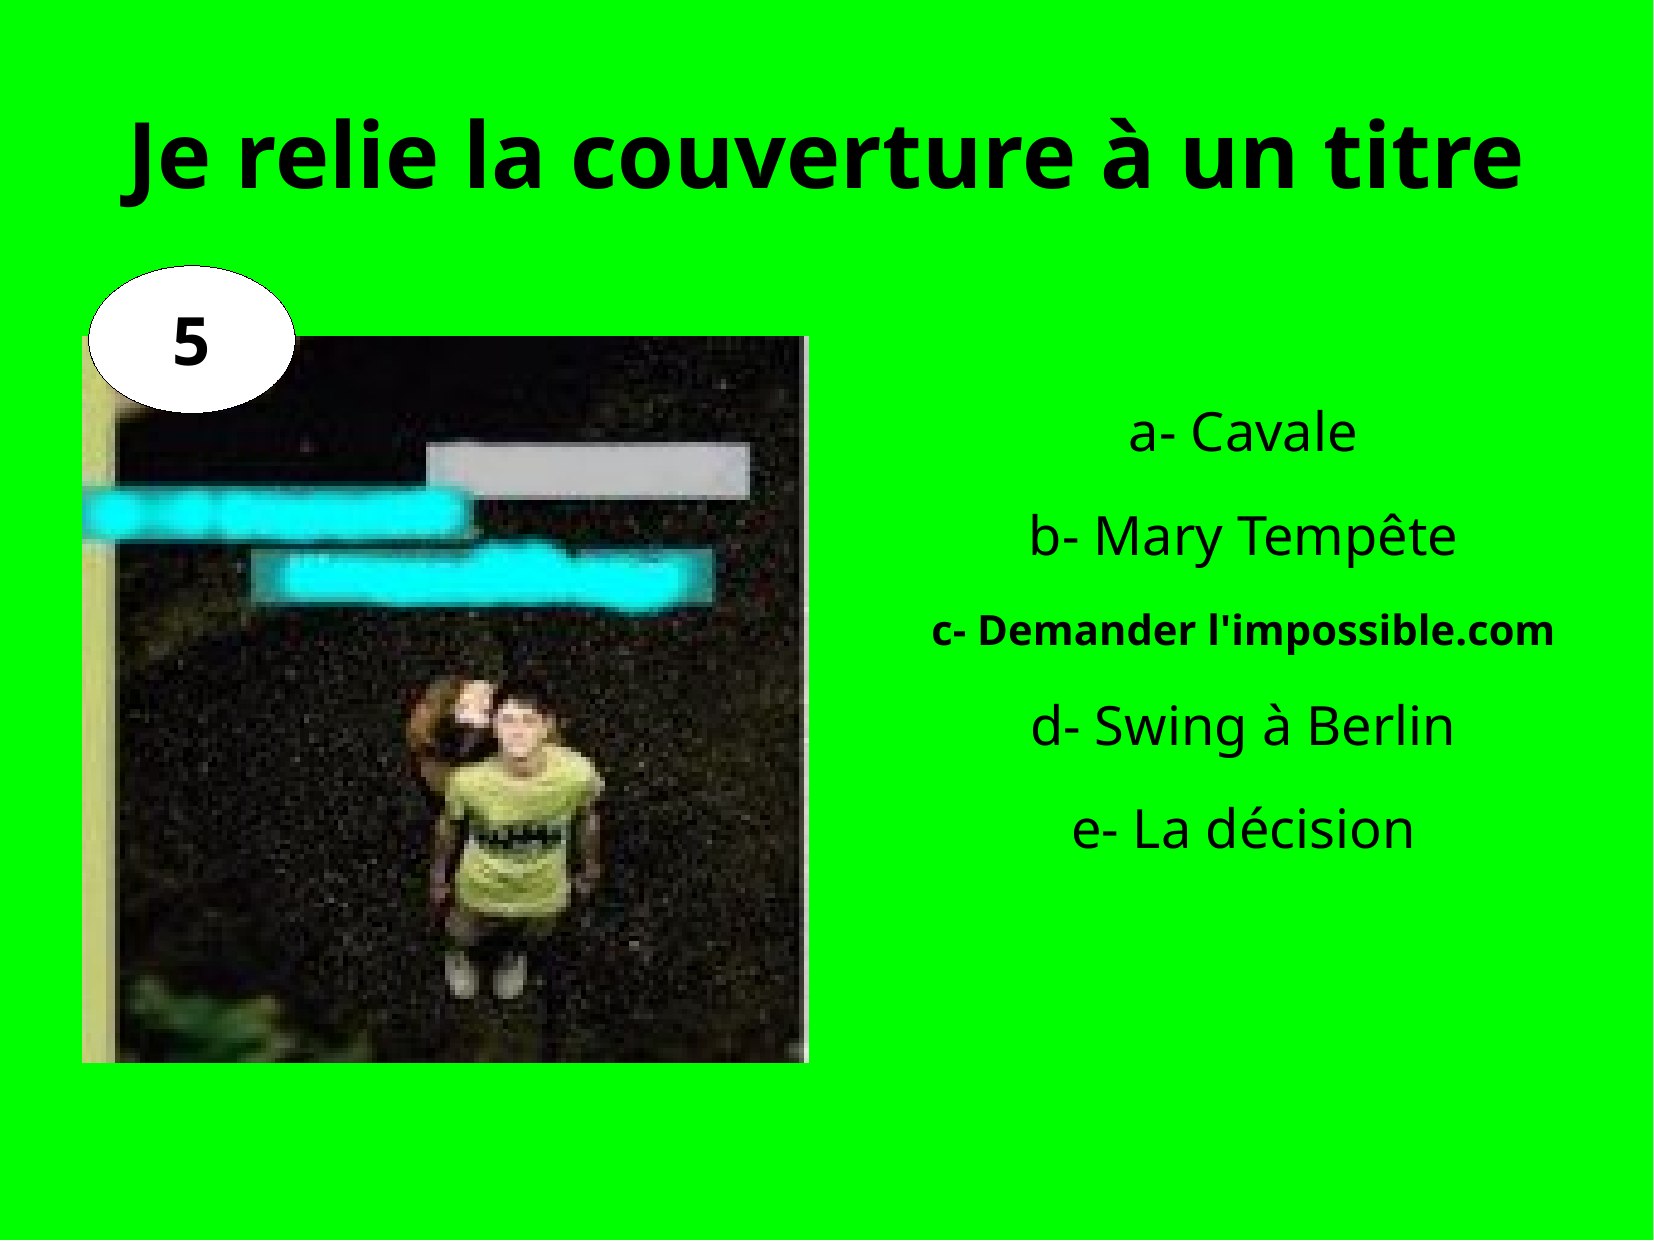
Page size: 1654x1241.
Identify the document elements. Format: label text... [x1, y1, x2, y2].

title Je relie la couverture à un titre [82, 56, 1571, 250]
list a- Cavale b- Mary Tempête c- Demander l'impossible.com d- Swing à Berlin e- La décision [845, 290, 1572, 1094]
picture [82, 336, 809, 1063]
text_box 5 [88, 265, 296, 414]
